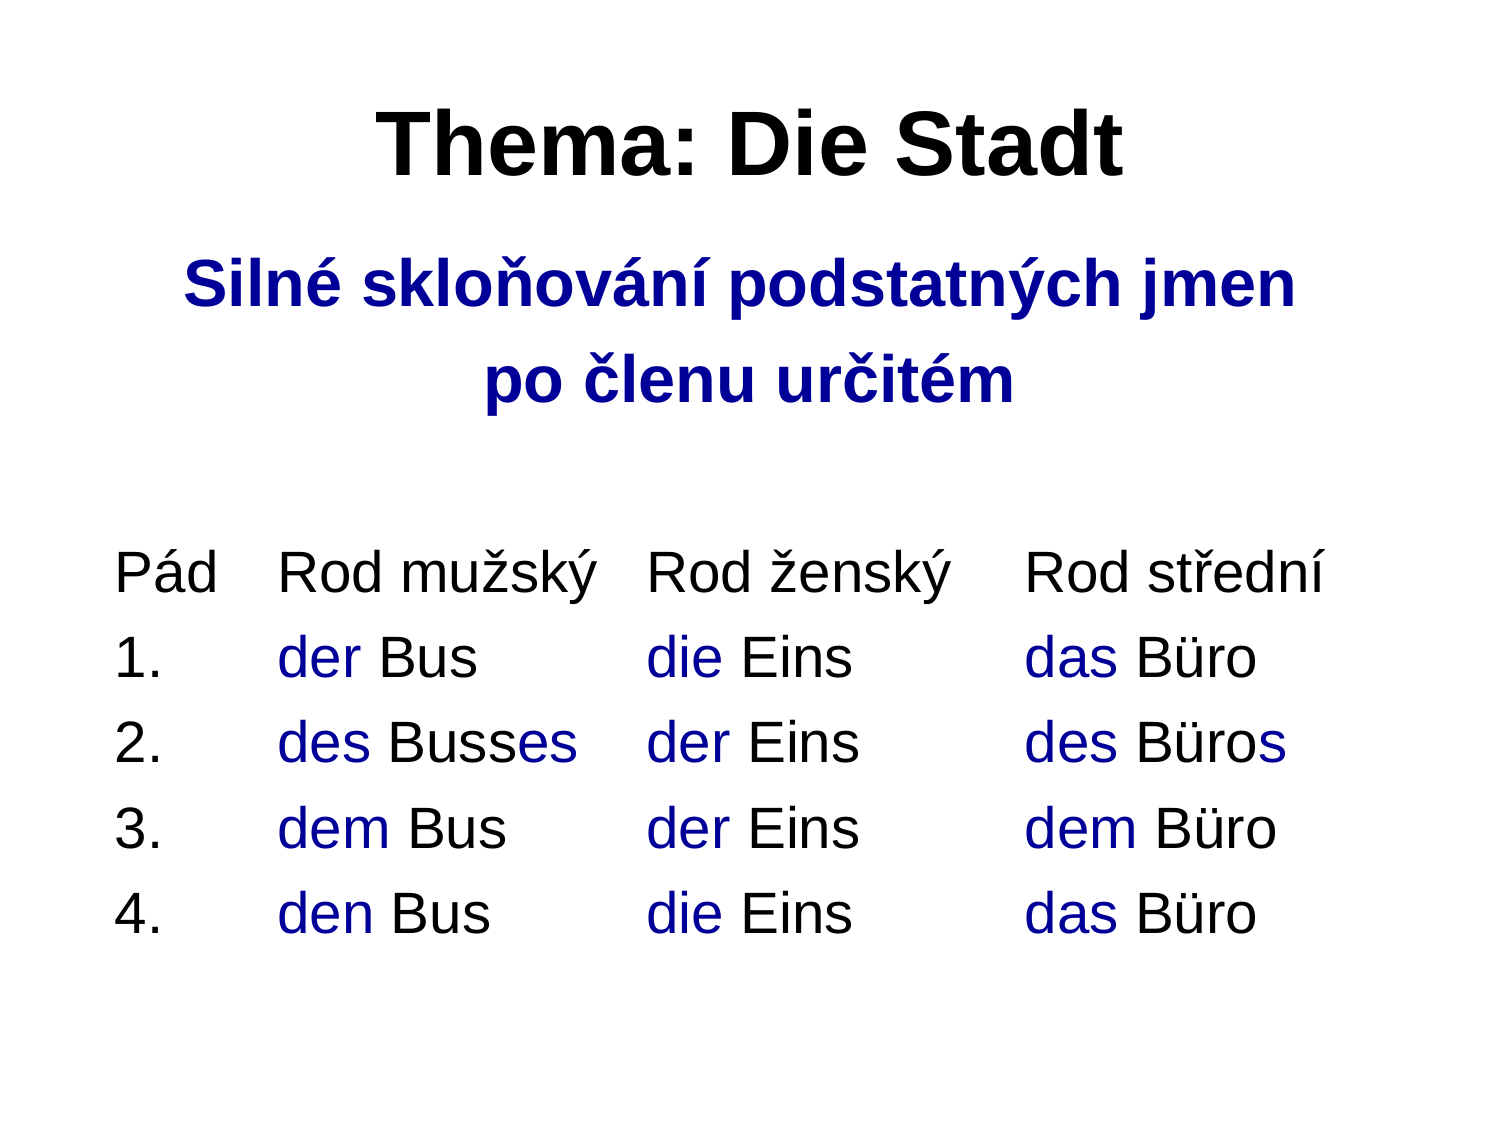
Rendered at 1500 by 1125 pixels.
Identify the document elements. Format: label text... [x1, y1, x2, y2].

table_cell des Büros [1010, 697, 1388, 782]
table_cell das Büro [1010, 867, 1388, 952]
table_header Rod střední [1010, 527, 1388, 612]
table_cell das Büro [1010, 612, 1388, 697]
table_cell 4. [100, 867, 263, 952]
table_header Rod ženský [632, 527, 1010, 612]
table_header Rod mužský [263, 527, 632, 612]
title Thema: Die Stadt [75, 45, 1426, 231]
table_cell der Bus [263, 612, 632, 697]
table_cell den Bus [263, 867, 632, 952]
table_cell des Busses [263, 697, 632, 782]
list Silné skloňování podstatných jmen po členu určitém [75, 231, 1426, 1007]
table_cell 2. [100, 697, 263, 782]
table_cell die Eins [632, 867, 1010, 952]
table_cell dem Büro [1010, 782, 1388, 867]
table_header Pád [100, 527, 263, 612]
table_cell 1. [100, 612, 263, 697]
table_cell 3. [100, 782, 263, 867]
table_cell die Eins [632, 612, 1010, 697]
table_cell der Eins [632, 782, 1010, 867]
table_cell der Eins [632, 697, 1010, 782]
table_cell dem Bus [263, 782, 632, 867]
